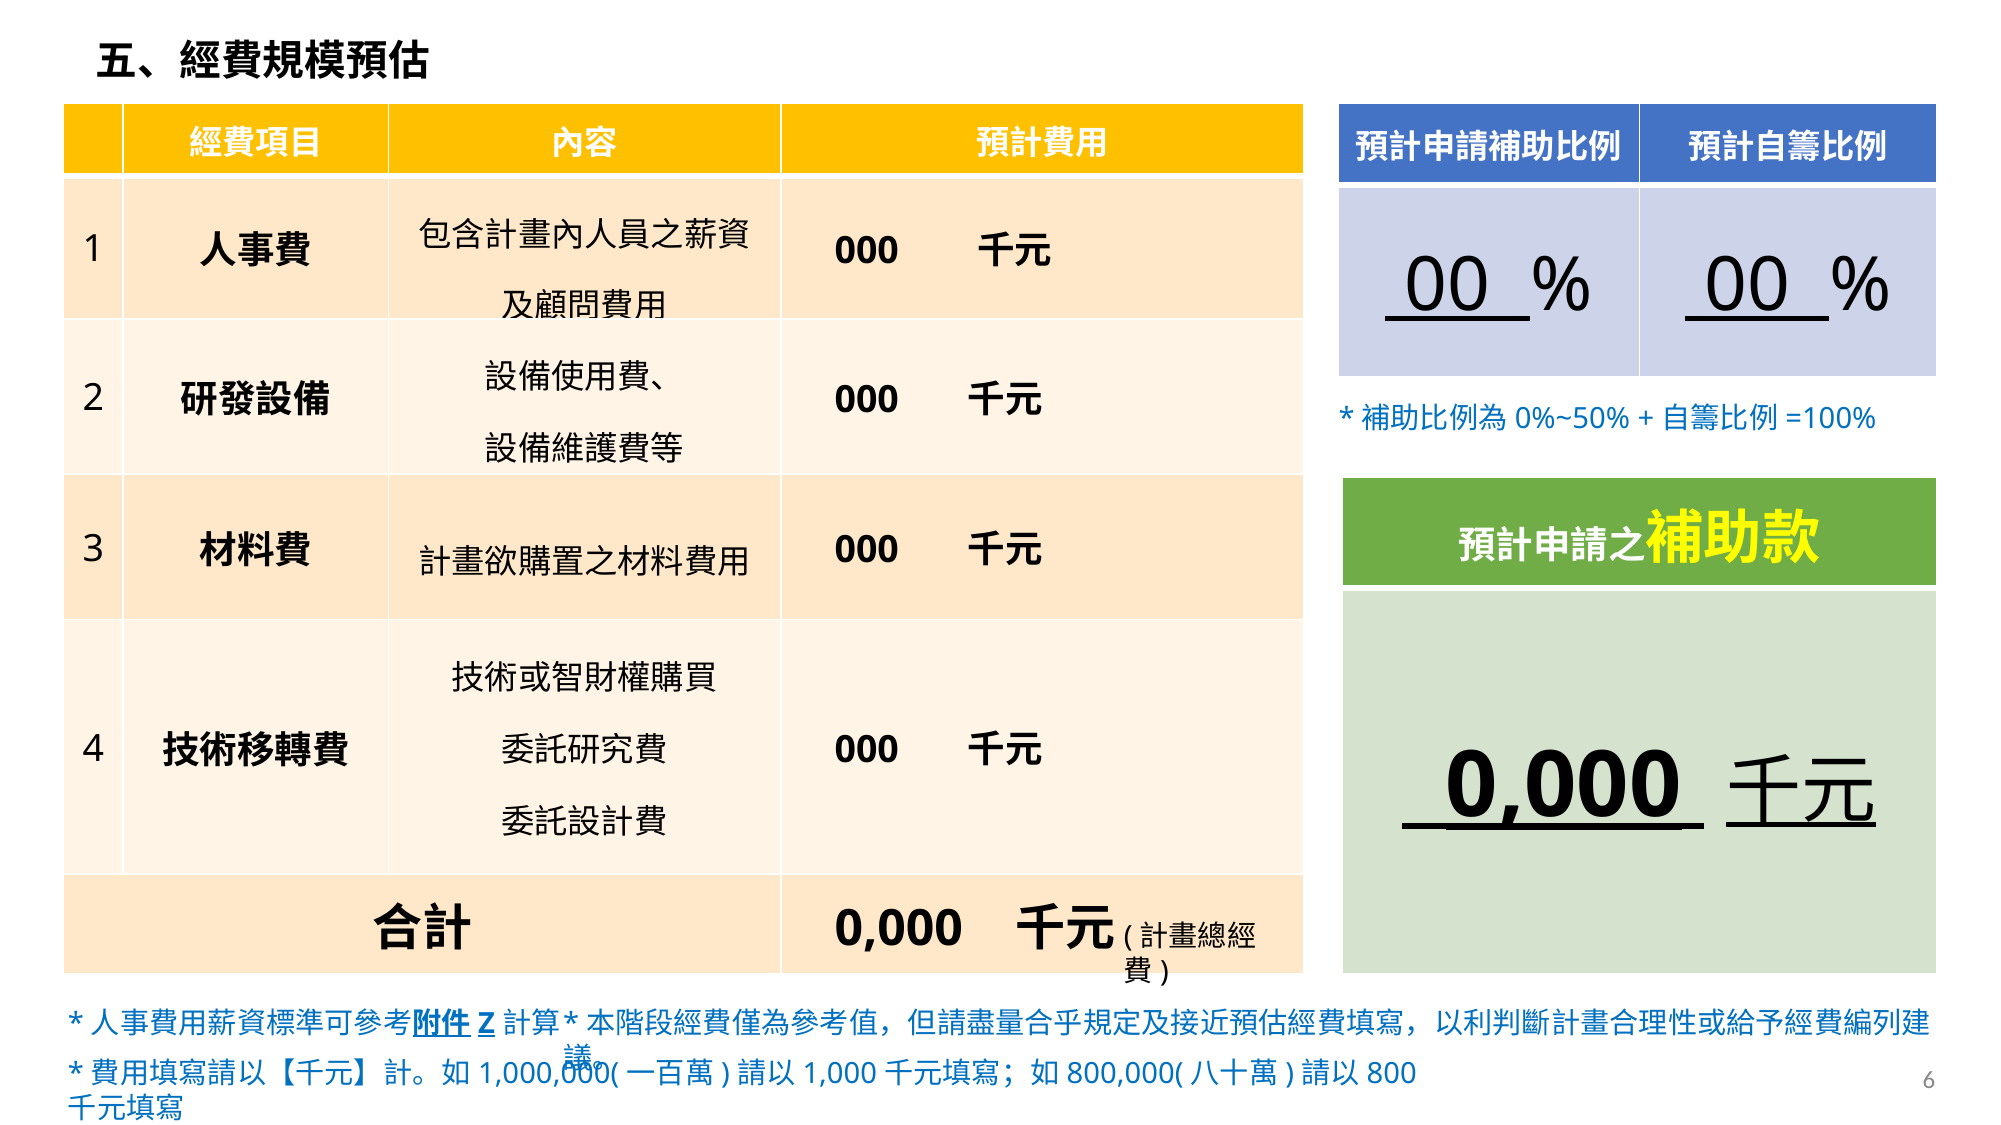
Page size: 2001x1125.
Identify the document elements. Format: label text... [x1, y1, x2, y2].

text_box *補助比例為0%~50% +自籌比例=100% [1323, 391, 1923, 442]
table_cell 技術移轉費 [124, 620, 388, 873]
table_cell 4 [64, 620, 122, 873]
table_cell 000 千元 [782, 320, 1303, 473]
table_cell 000 千元 [782, 475, 1303, 619]
table_cell 計畫欲購置之材料費用 [389, 475, 780, 619]
text_box *費用填寫請以【千元】計。如1,000,000(一百萬)請以1,000千元填寫；如800,000(八十萬)請以800千元填寫 [52, 1047, 1464, 1125]
table_cell 人事費 [124, 179, 388, 318]
table_cell 000 千元 [782, 179, 1303, 318]
table_header 預計申請之補助款 [1343, 478, 1936, 585]
table_cell 00 % [1640, 188, 1936, 376]
table_header [64, 104, 122, 173]
table_cell 1 [64, 179, 122, 318]
table_cell 包含計畫內人員之薪資及顧問費用 [389, 179, 780, 318]
table_cell 0,000 千元 [1343, 591, 1936, 973]
text_box *人事費用薪資標準可參考附件Z計算 [52, 996, 548, 1047]
table_header 預計申請補助比例 [1339, 104, 1639, 182]
table_cell 技術或智財權購買 委託研究費 委託設計費 委託諮詢費等費用 [389, 620, 780, 873]
table_header 預計自籌比例 [1640, 104, 1936, 182]
table_cell 合計 [64, 875, 780, 973]
table_cell 材料費 [124, 475, 388, 619]
text_box *本階段經費僅為參考值，但請盡量合乎規定及接近預估經費填寫，以利判斷計畫合理性或給予經費編列建議。 [548, 996, 1974, 1082]
table_header 預計費用 [782, 104, 1303, 173]
table_header 經費項目 [124, 104, 388, 173]
table_cell 000 千元 [782, 620, 1303, 873]
table_cell 00 % [1339, 188, 1639, 376]
table_cell 0,000 千元 [782, 875, 1303, 973]
text_box 五、經費規模預估 [80, 25, 448, 92]
table_header 內容 [389, 104, 780, 173]
table_cell 研發設備 [124, 320, 388, 473]
table_cell 2 [64, 320, 122, 473]
table_cell 3 [64, 475, 122, 619]
footer 6 [1799, 1048, 2000, 1109]
table_cell 0,000 千元 [1099, 925, 1108, 943]
text_box (計畫總經費) [1108, 909, 1305, 995]
table_cell 設備使用費、 設備維護費等 [389, 320, 780, 473]
